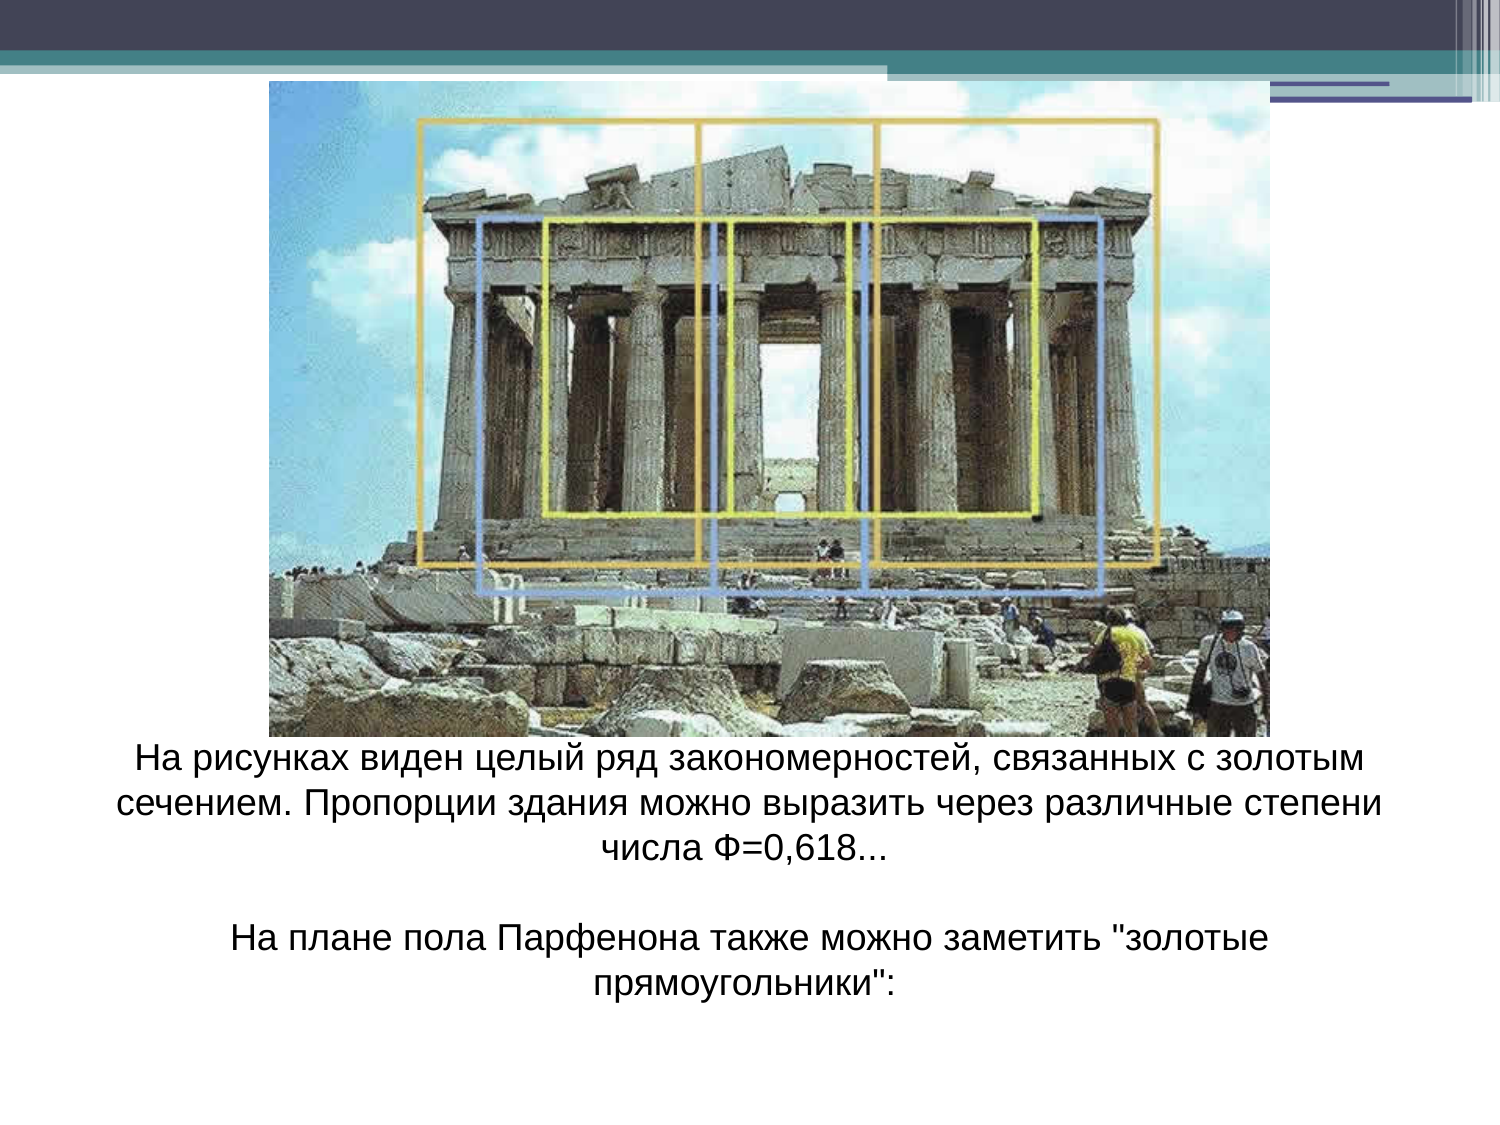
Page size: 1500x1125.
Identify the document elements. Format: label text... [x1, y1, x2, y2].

picture [269, 81, 1270, 725]
text_box На рисунках виден целый ряд закономерностей, связанных с золотым сечением. Пропорции здания можно выразить через различные степени числа Ф=0,618... На плане пола Парфенона также можно заметить "золотые прямоугольники": [62, 725, 1438, 1011]
